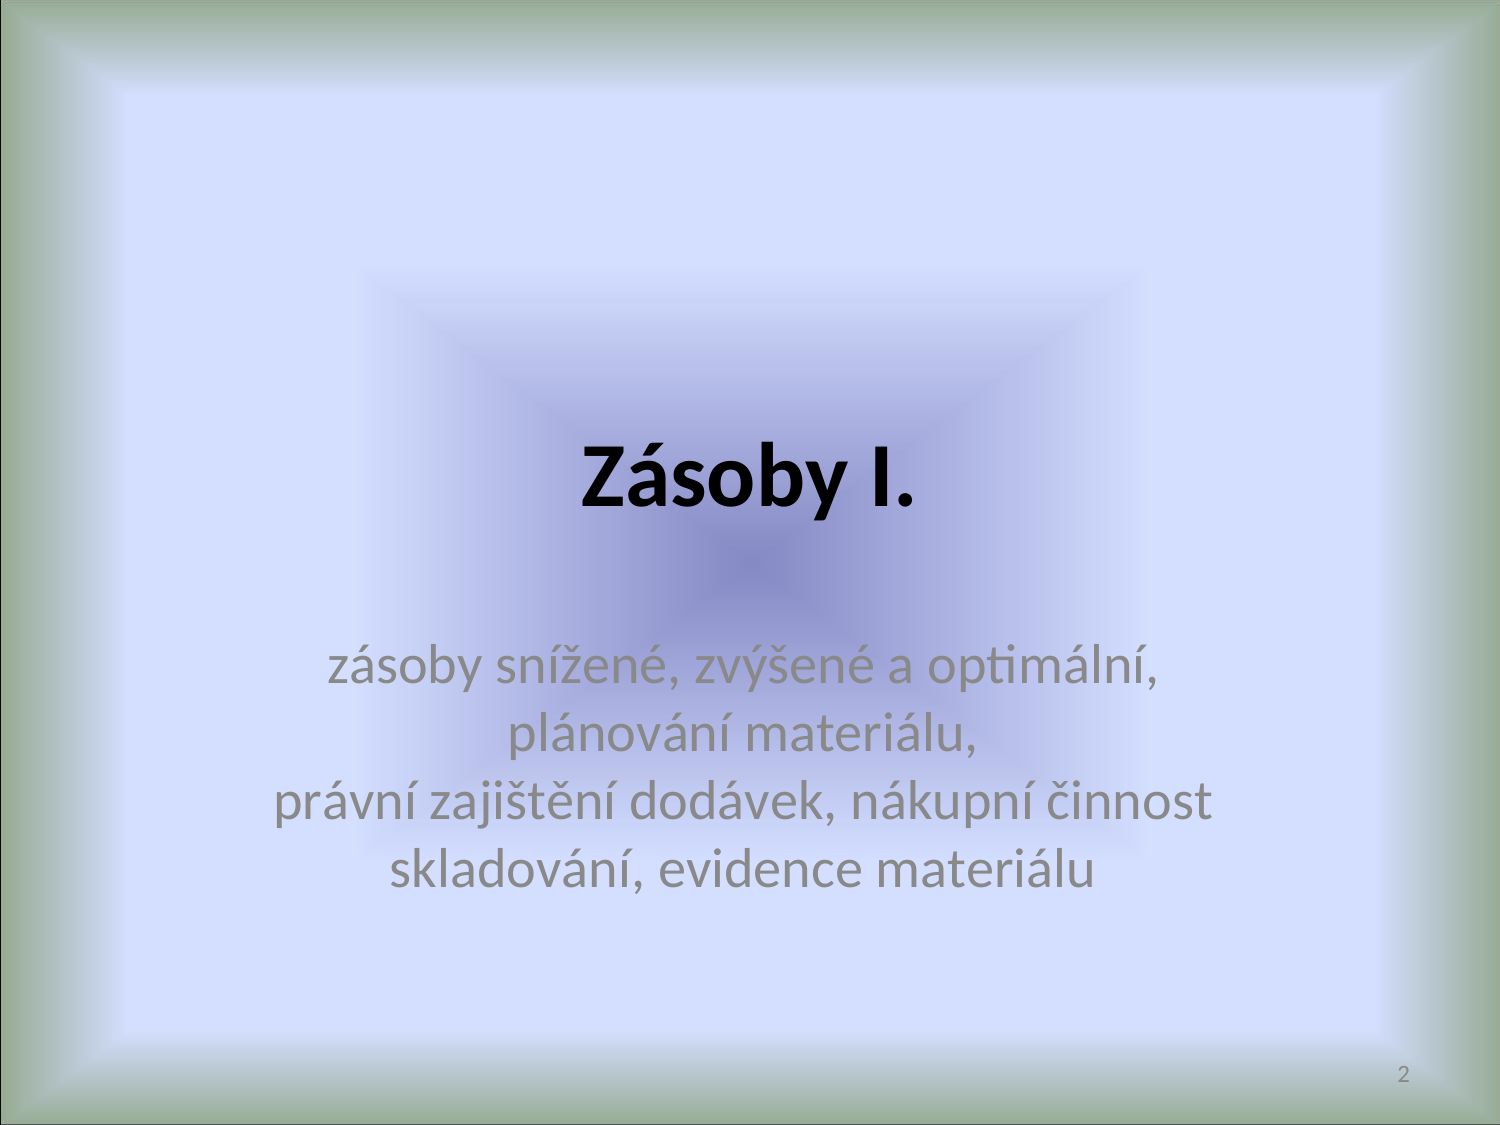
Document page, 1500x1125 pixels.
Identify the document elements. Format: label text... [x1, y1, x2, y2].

picture [0, 0, 1500, 1125]
text_box <číslo> [1074, 1042, 1426, 1103]
title Zásoby I. [112, 349, 1388, 591]
text_box zásoby snížené, zvýšené a optimální, plánování materiálu, právní zajištění dodávek, nákupní činnost skladování, evidence materiálu [218, 633, 1269, 975]
